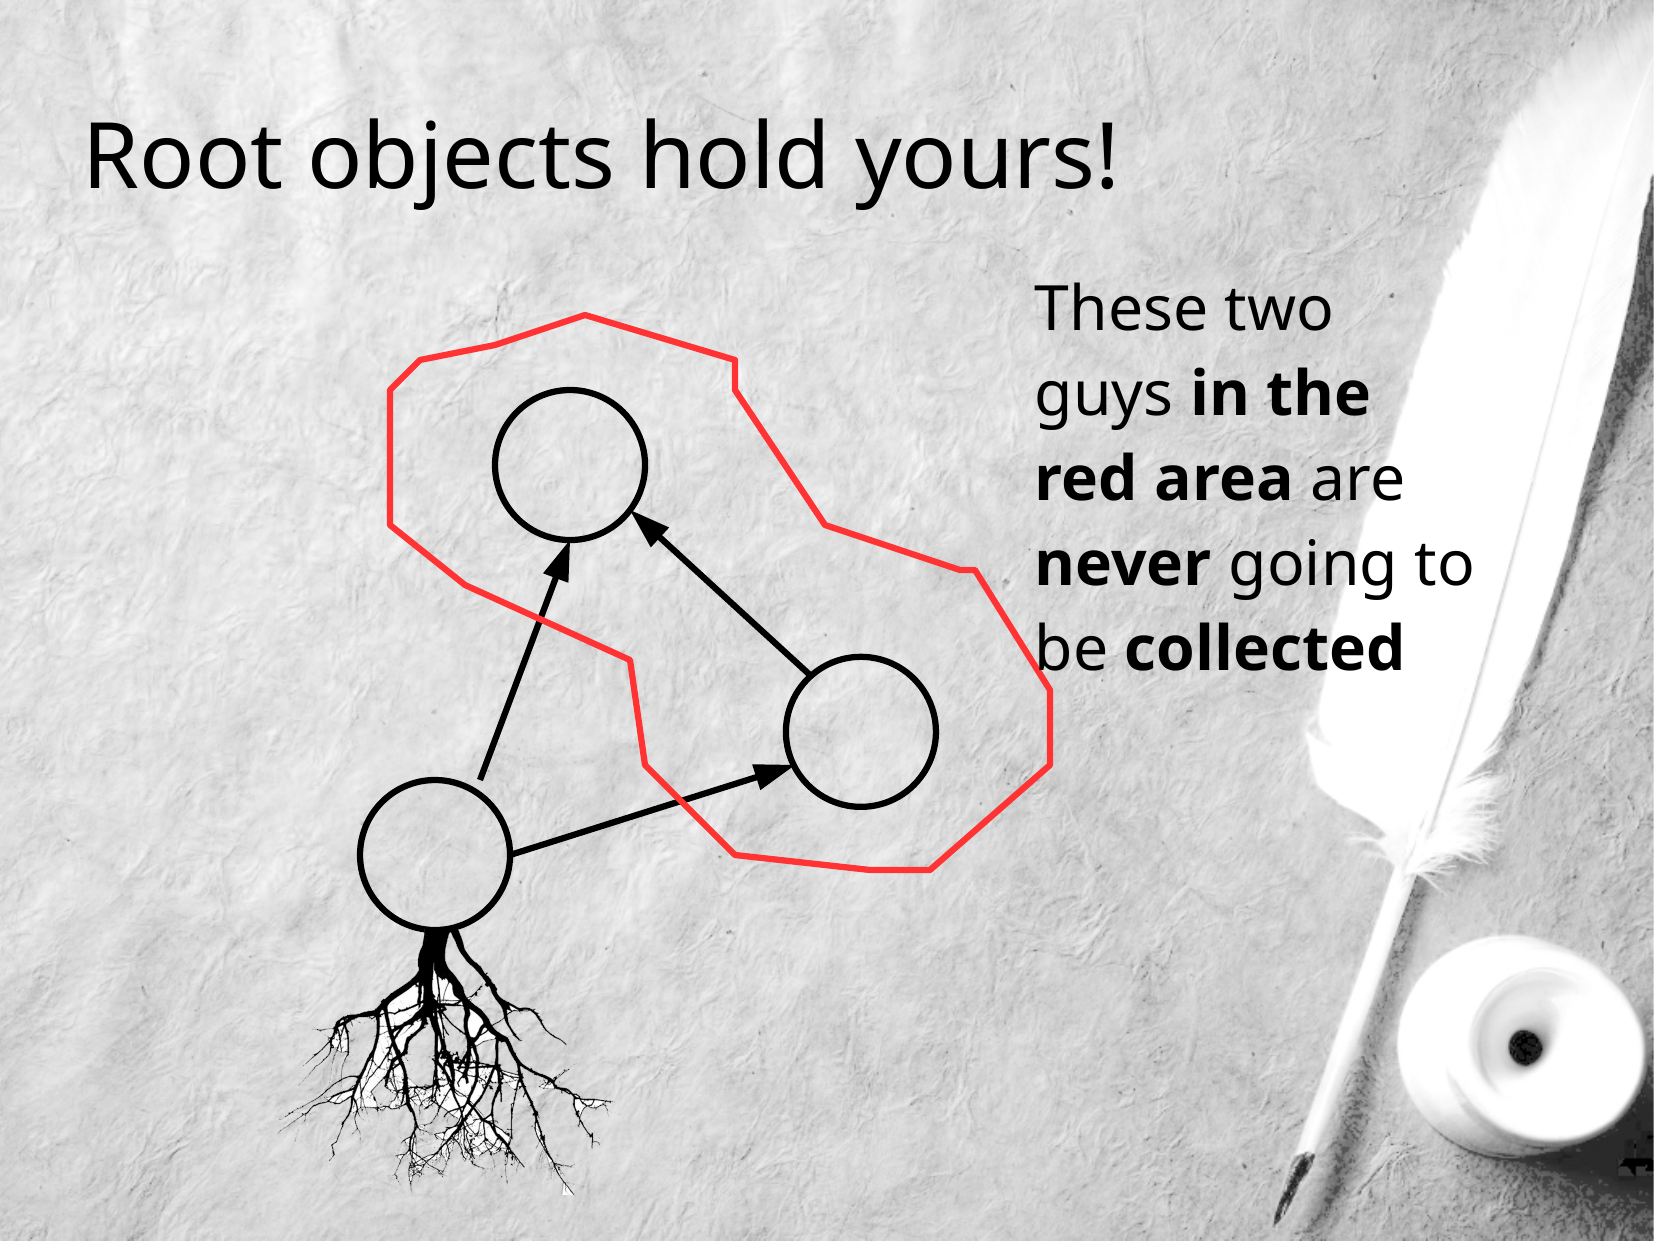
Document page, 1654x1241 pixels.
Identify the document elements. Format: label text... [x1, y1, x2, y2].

picture [0, 0, 1654, 1241]
text_box These two guys in the red area are never going to be collected [1020, 256, 1501, 674]
title Root objects hold yours! [82, 49, 1571, 257]
